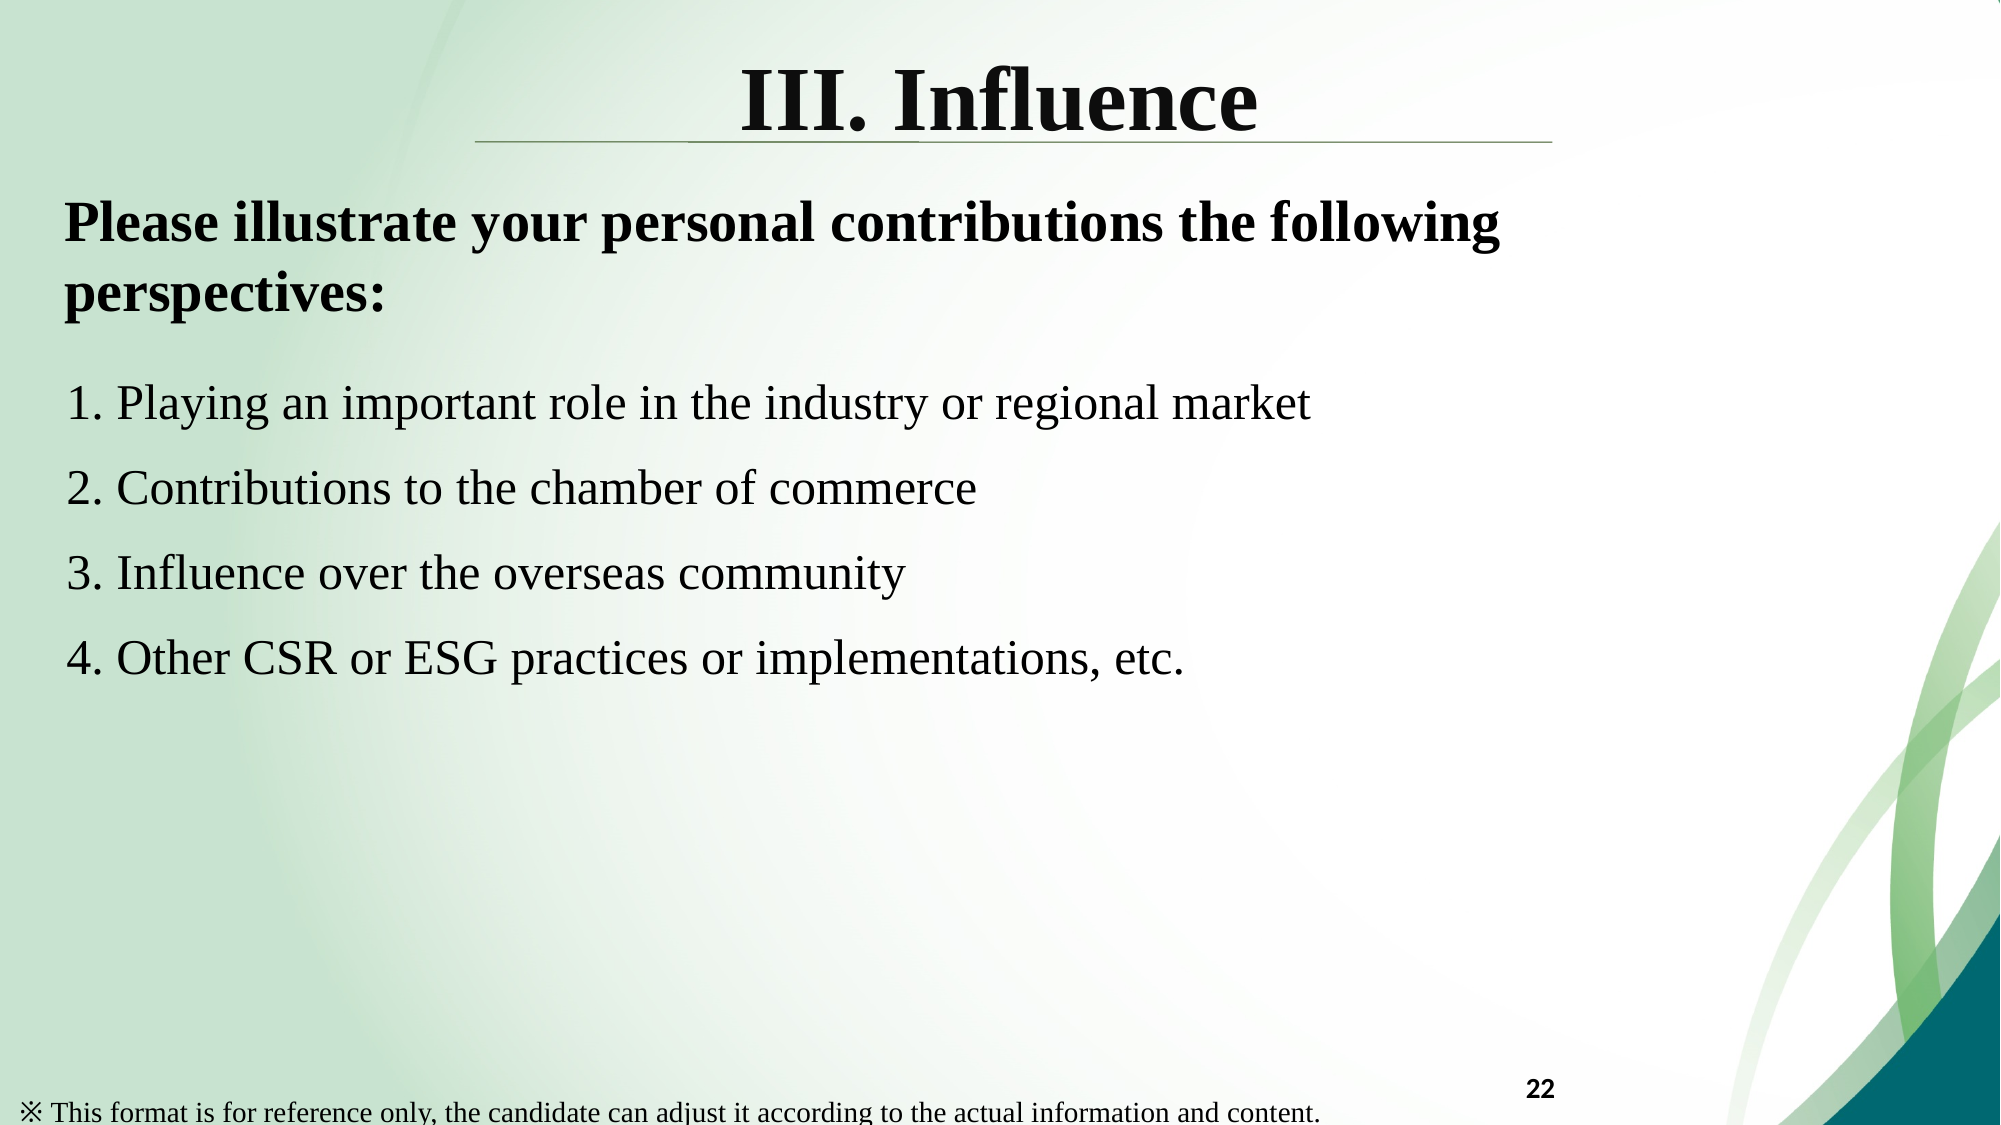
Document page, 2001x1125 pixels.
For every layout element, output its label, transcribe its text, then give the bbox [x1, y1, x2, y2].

title III. Influence [0, 36, 2000, 139]
text_box 22 [1518, 1053, 1969, 1114]
text_box Please illustrate your personal contributions the following perspectives: [57, 168, 1799, 338]
text_box ※ This format is for reference only, the candidate can adjust it according to the actual information and content. [12, 1068, 1330, 1125]
text_box 1. Playing an important role in the industry or regional market 2. Contributions to the chamber of commerce 3. Influence over the overseas community 4. Other CSR or ESG practices or implementations, etc. [59, 354, 1941, 699]
